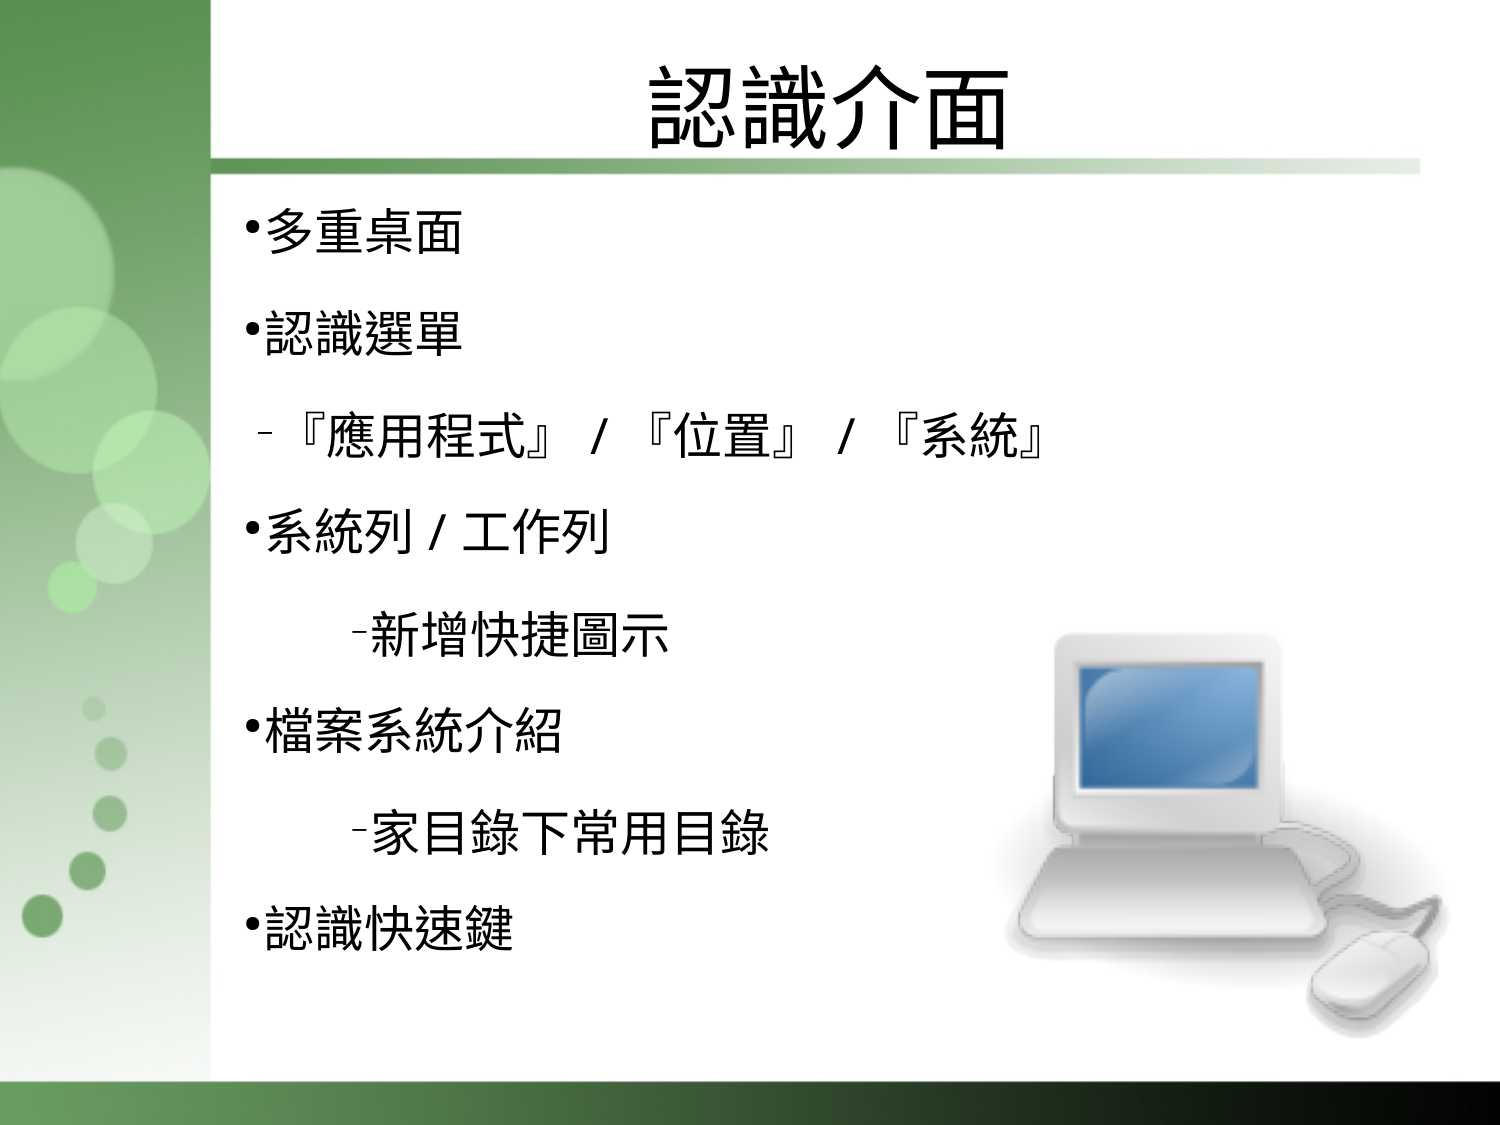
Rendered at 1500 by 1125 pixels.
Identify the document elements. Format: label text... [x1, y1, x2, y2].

title 認識介面 [214, 44, 1447, 161]
list 多重桌面 認識選單 『應用程式』/『位置』/『系統』 系統列/工作列 新增快捷圖示 檔案系統介紹 家目錄下常用目錄 認識快速鍵 [231, 192, 1465, 826]
picture [0, 0, 1500, 1125]
